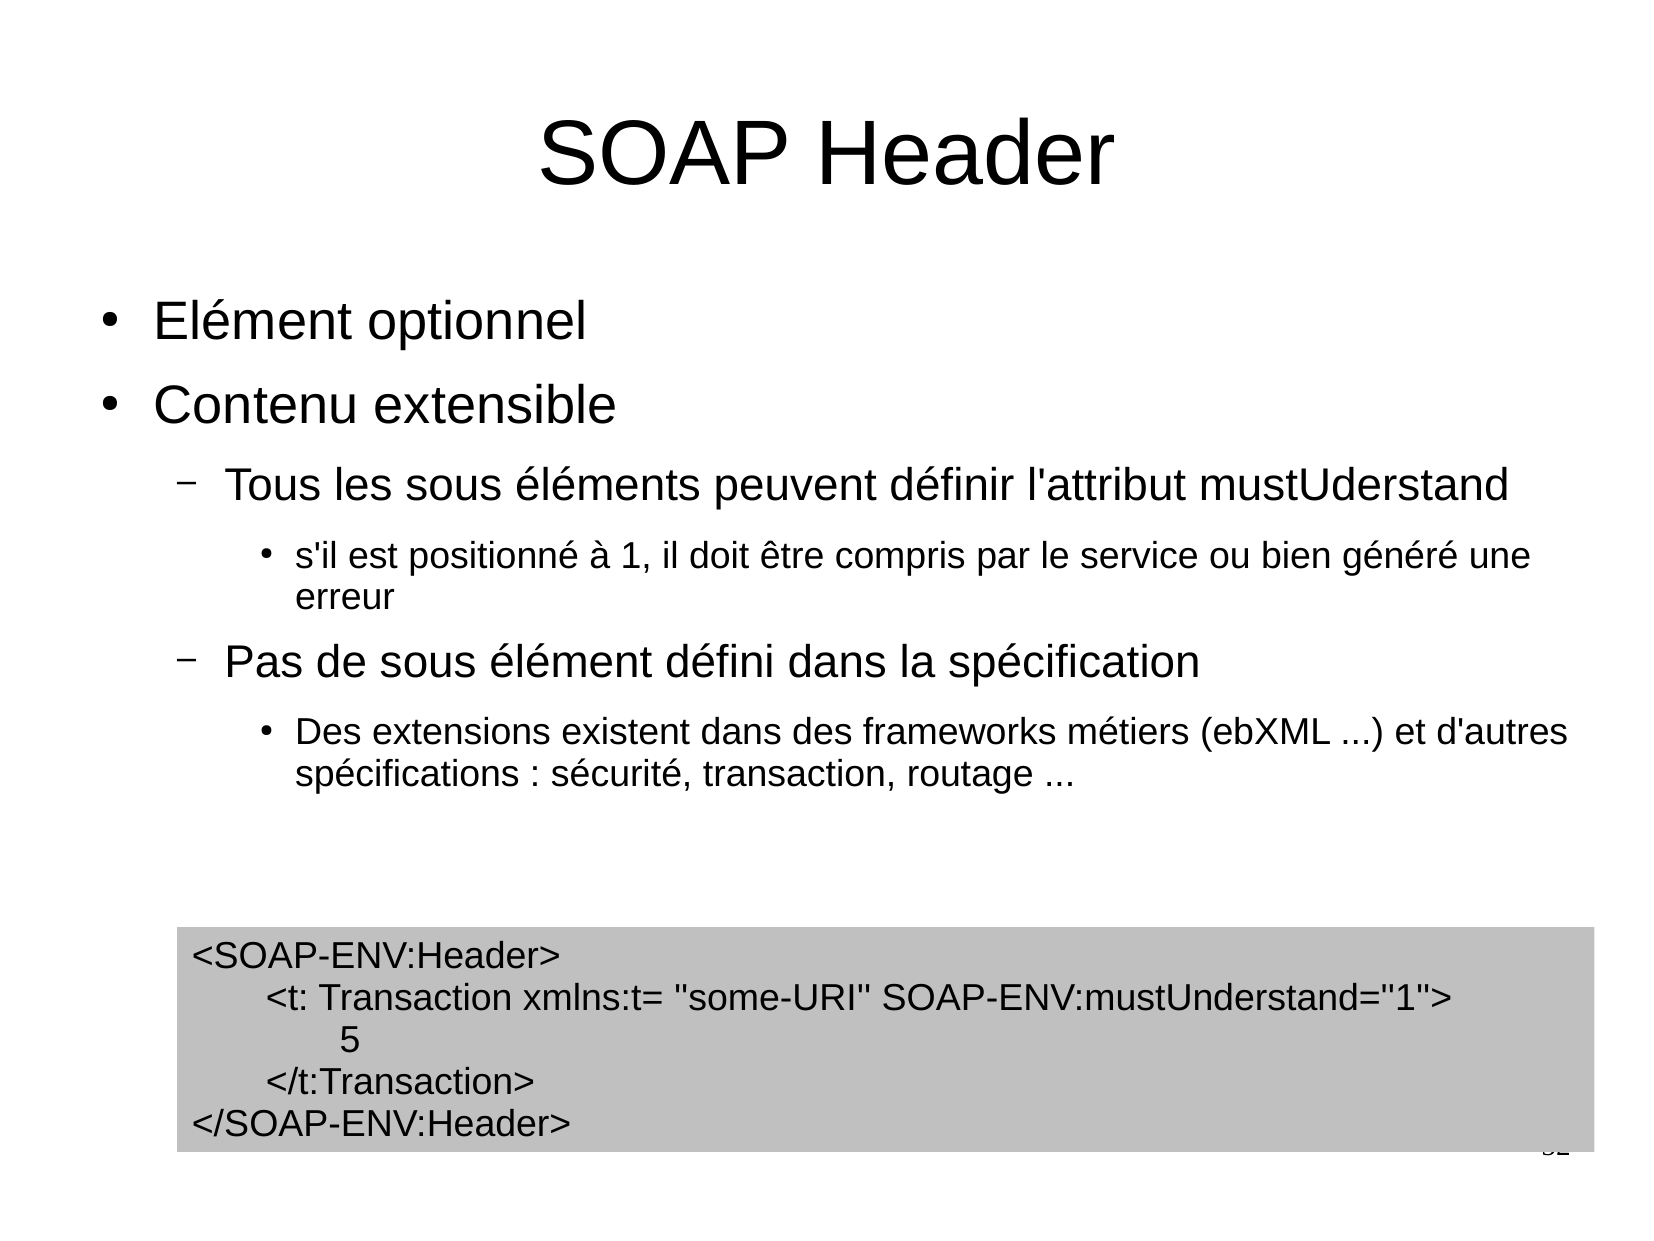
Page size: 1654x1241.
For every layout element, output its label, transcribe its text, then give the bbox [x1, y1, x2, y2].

title SOAP Header [82, 56, 1571, 250]
text_box <SOAP-ENV:Header> <t: Transaction xmlns:t= ''some-URI'' SOAP-ENV:mustUnderstand=''1''> 5 </t:Transaction> </SOAP-ENV:Header> [177, 927, 1595, 1152]
list Elément optionnel Contenu extensible Tous les sous éléments peuvent définir l'attribut mustUderstand s'il est positionné à 1, il doit être compris par le service ou bien généré une erreur Pas de sous élément défini dans la spécification Des extensions existent dans des frameworks métiers (ebXML ...) et d'autres spécifications : sécurité, transaction, routage ... [82, 290, 1571, 1094]
